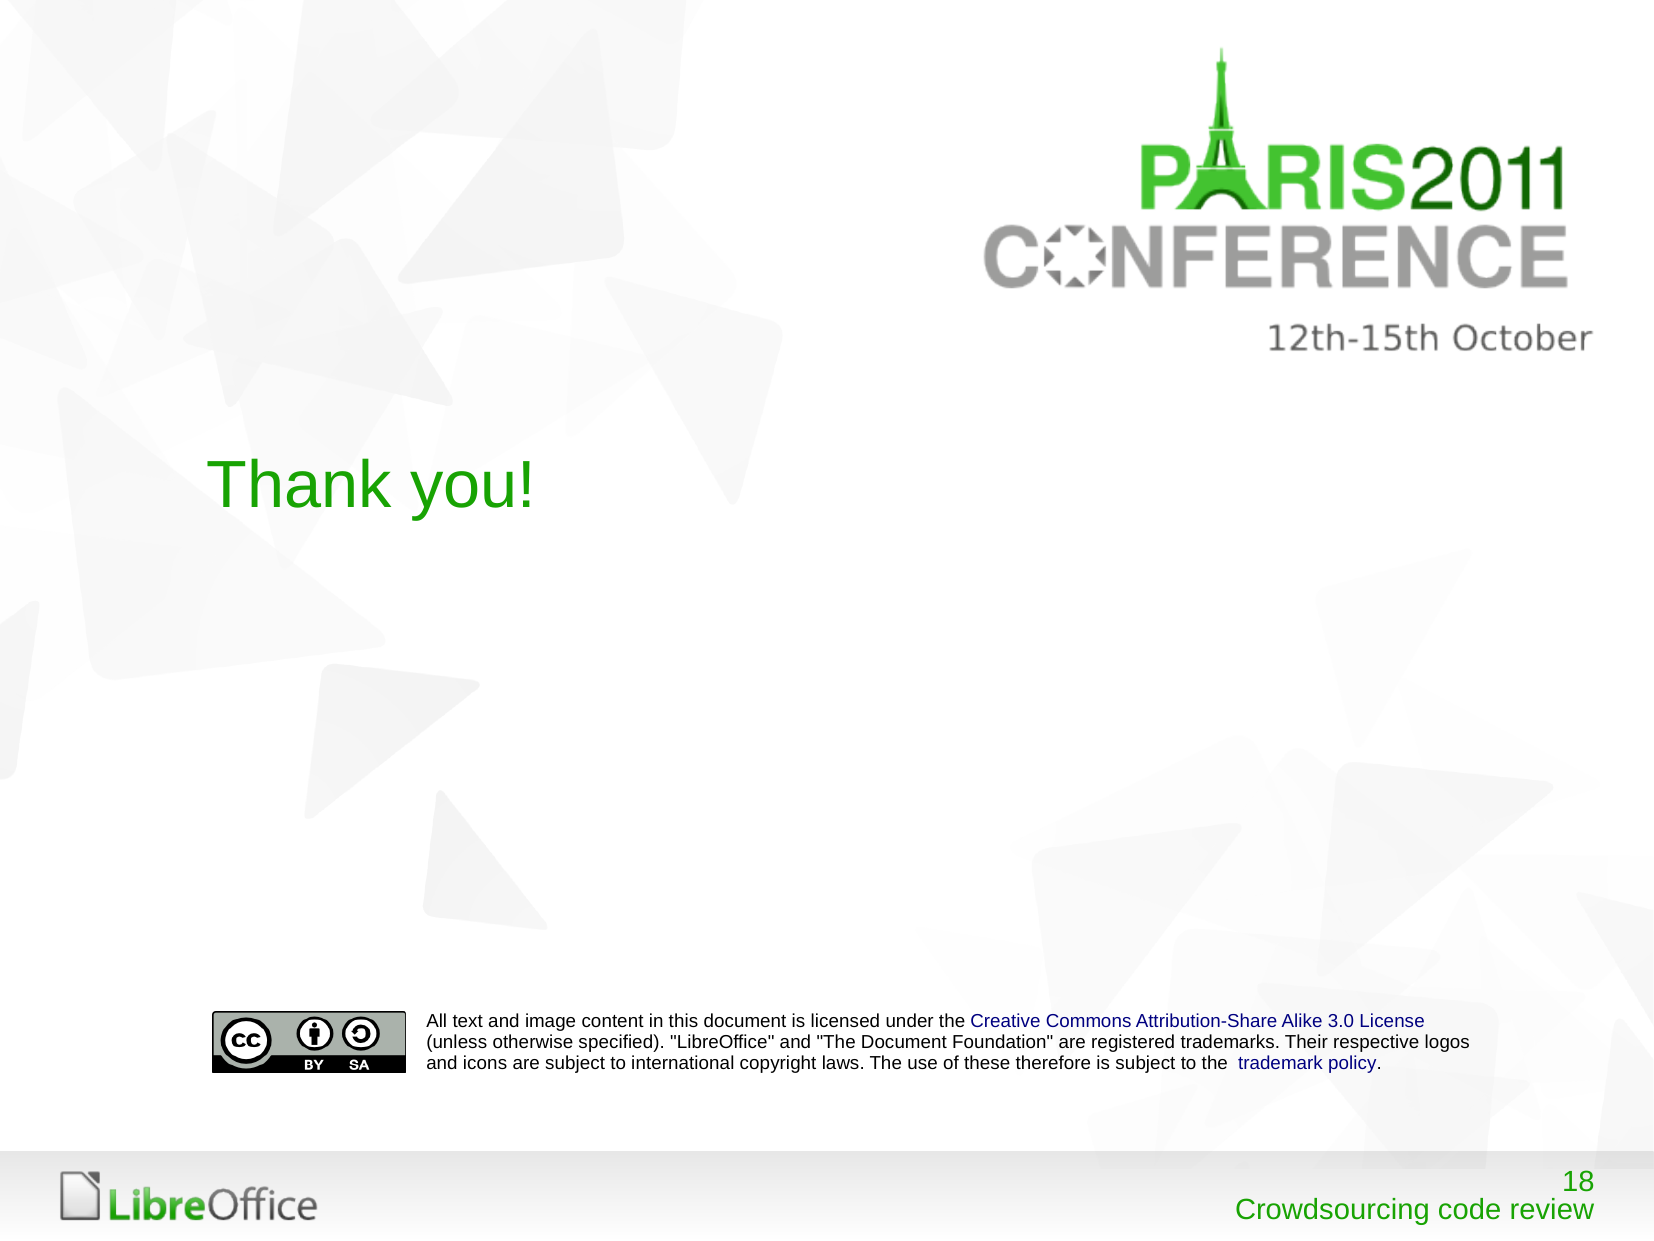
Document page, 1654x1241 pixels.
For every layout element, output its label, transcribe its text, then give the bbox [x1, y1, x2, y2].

picture [212, 1011, 406, 1073]
picture [927, 12, 1654, 410]
picture [915, 548, 1654, 1169]
picture [41, 1152, 337, 1240]
picture [0, 0, 783, 930]
title Thank you! [206, 395, 1477, 573]
